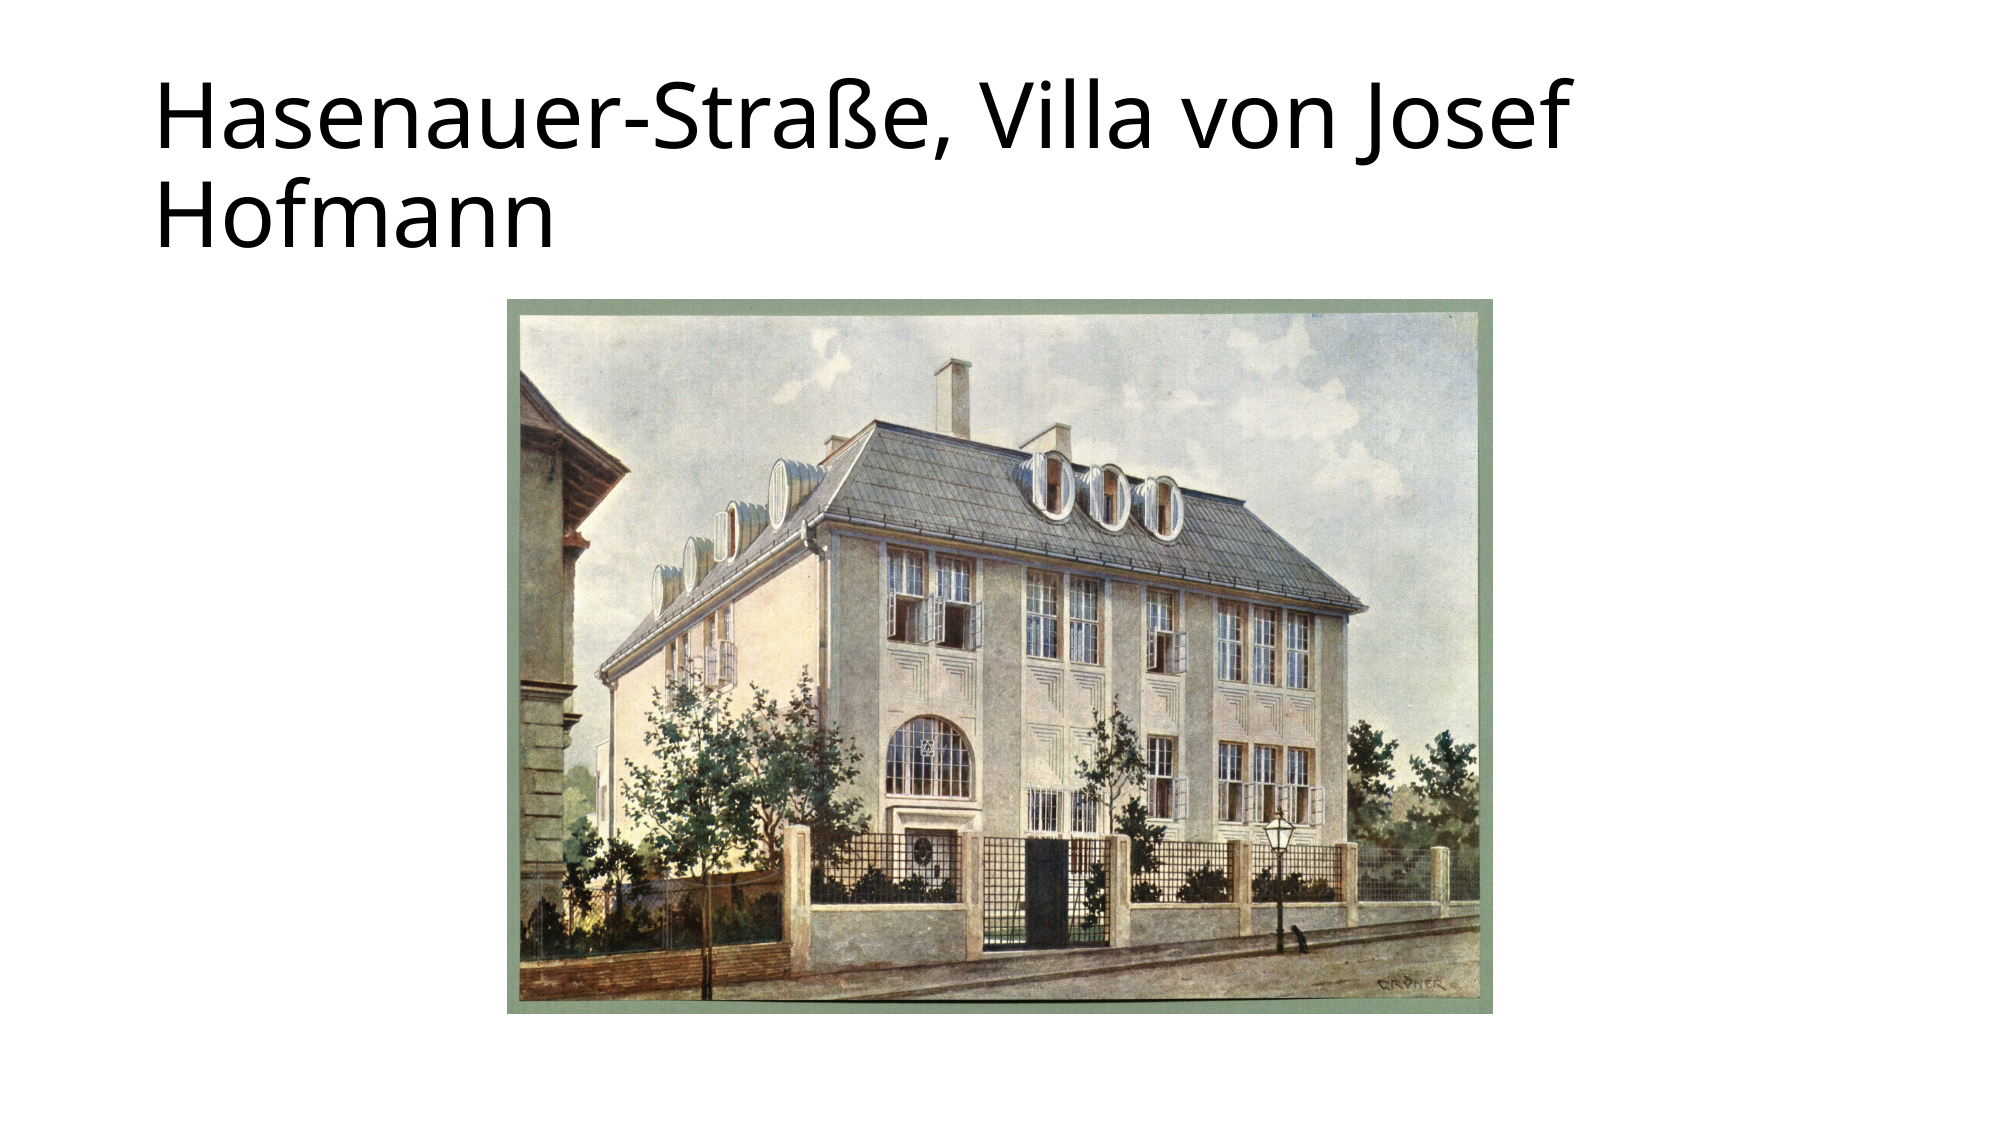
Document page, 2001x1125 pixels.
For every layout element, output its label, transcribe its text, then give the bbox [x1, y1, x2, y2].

picture [507, 299, 1493, 1014]
title Hasenauer-Straße, Villa von Josef Hofmann [137, 59, 1863, 278]
